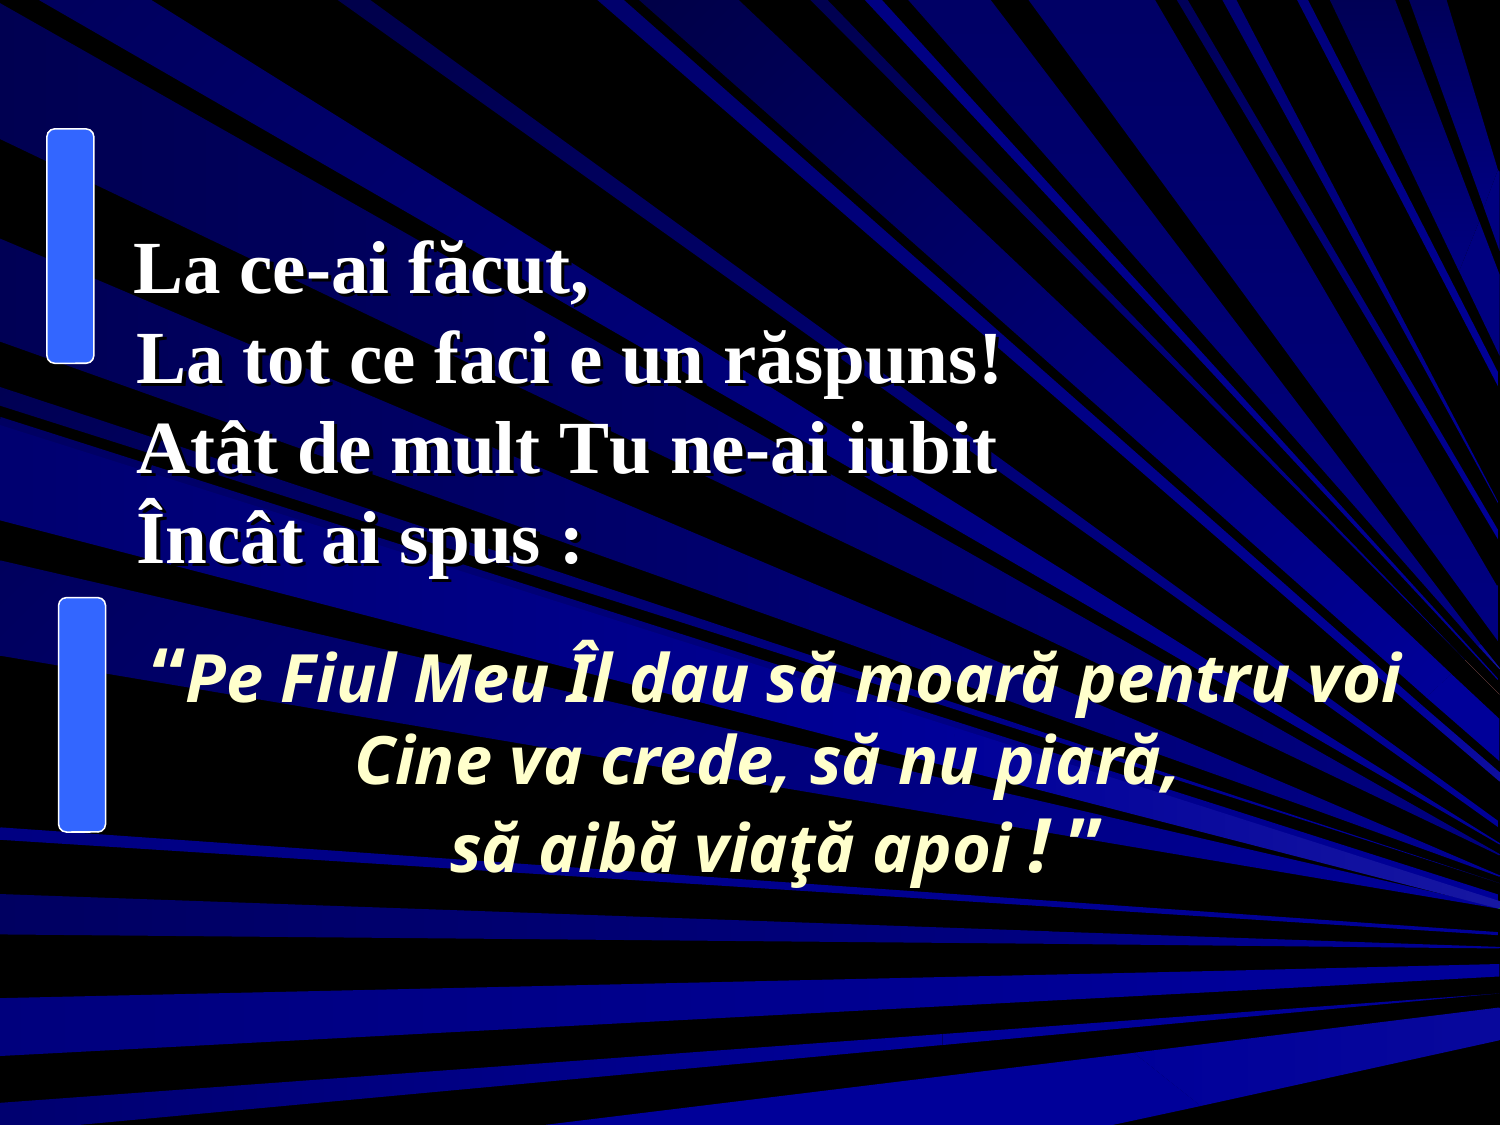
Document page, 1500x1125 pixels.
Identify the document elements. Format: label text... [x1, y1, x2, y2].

title La ce-ai făcut, La tot ce faci e un răspuns! Atât de mult Tu ne-ai iubit Încât ai spus : [0, 210, 1500, 657]
text_box “Pe Fiul Meu Îl dau să moară pentru voi Cine va crede, să nu piară, să aibă viaţă apoi ! ” [89, 620, 1465, 895]
text_box [58, 597, 106, 833]
text_box [46, 128, 94, 364]
